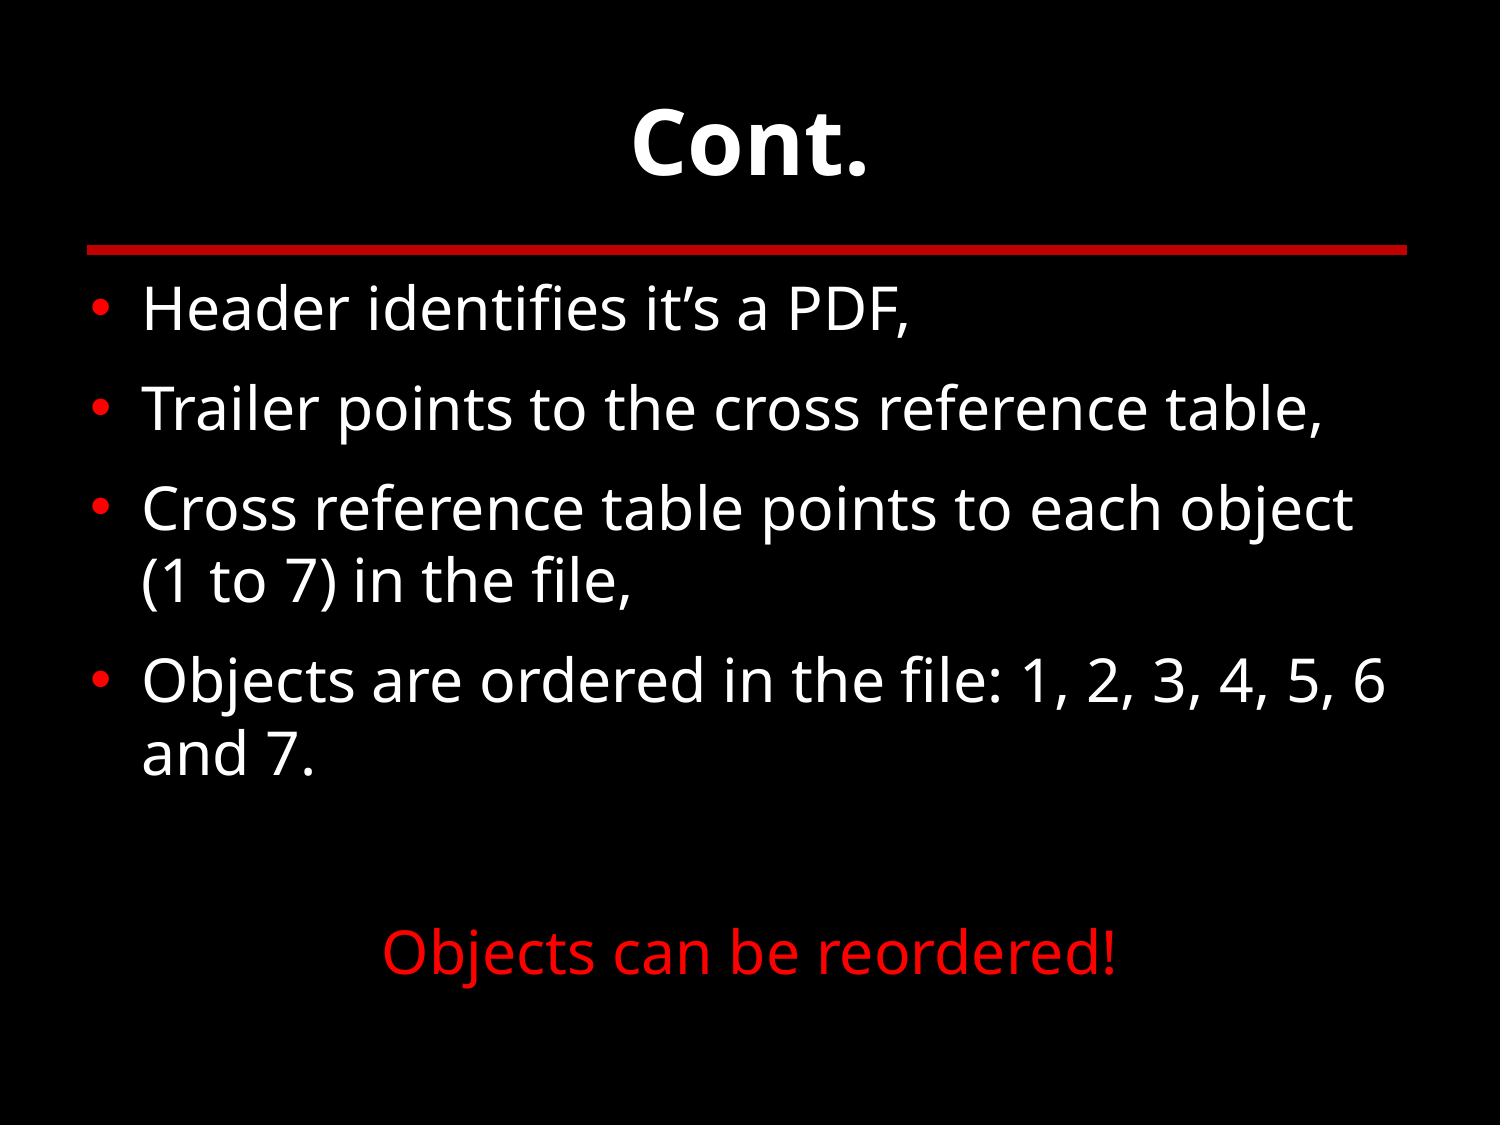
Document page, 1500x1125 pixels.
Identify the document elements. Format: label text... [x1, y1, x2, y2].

list Header identifies it’s a PDF, Trailer points to the cross reference table, Cross reference table points to each object (1 to 7) in the file, Objects are ordered in the file: 1, 2, 3, 4, 5, 6 and 7. Objects can be reordered! [75, 262, 1425, 1005]
title Cont. [75, 45, 1425, 233]
